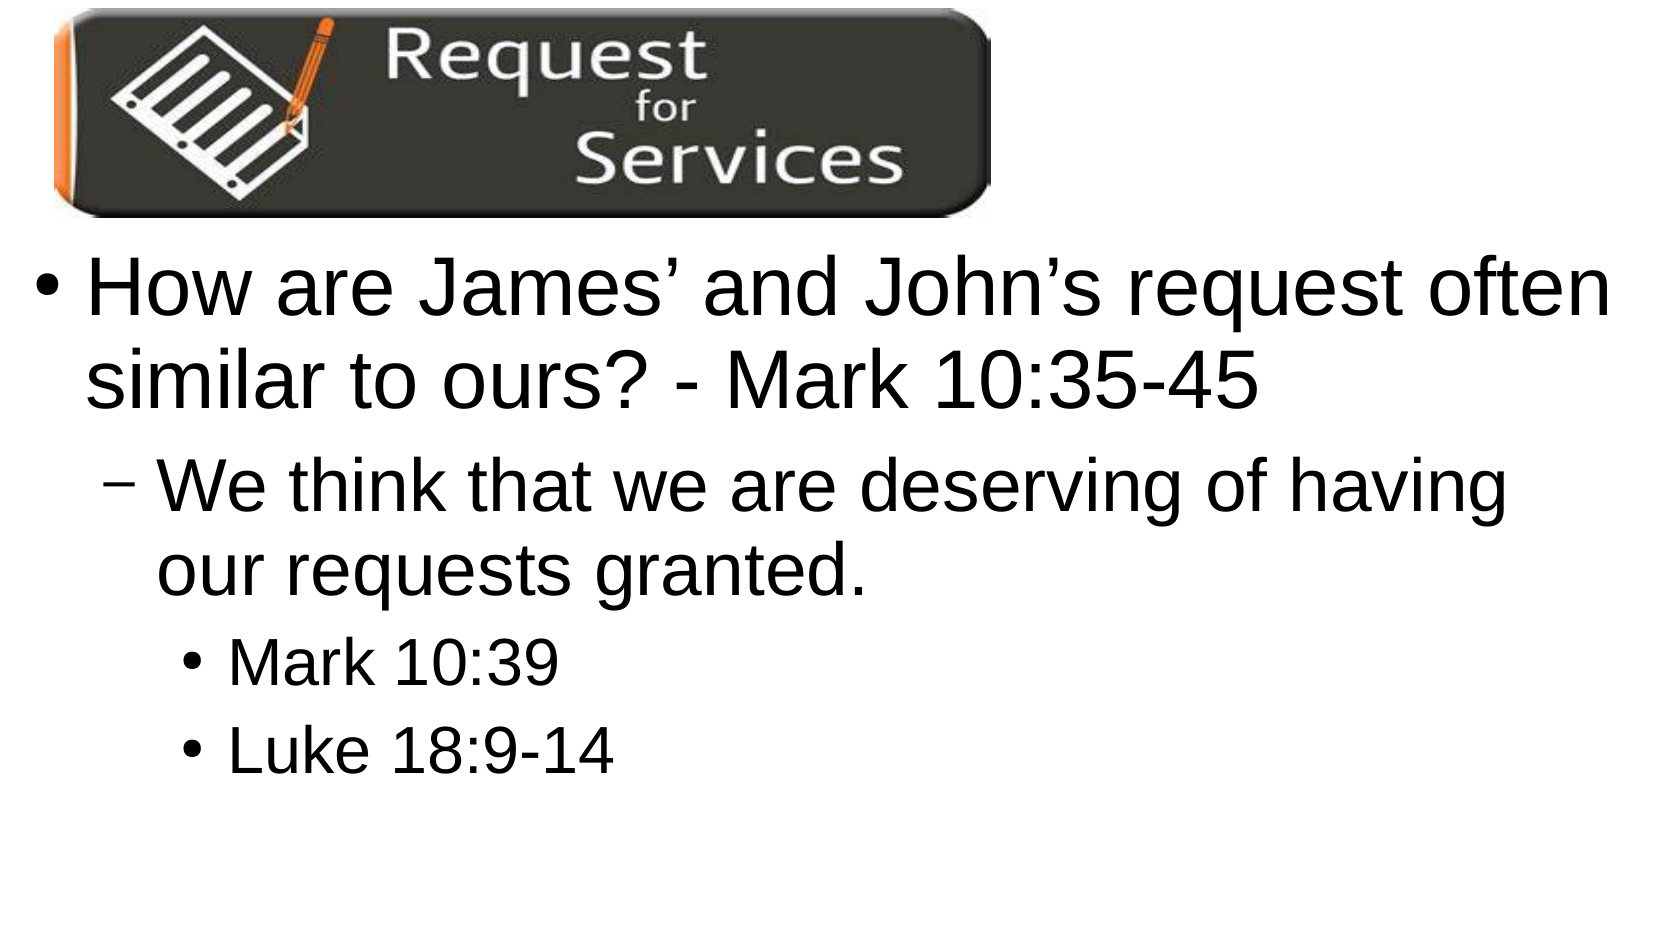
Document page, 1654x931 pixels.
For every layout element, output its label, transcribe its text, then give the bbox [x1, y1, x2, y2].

list How are James’ and John’s request often similar to ours? - Mark 10:35-45 We think that we are deserving of having our requests granted. Mark 10:39 Luke 18:9-14 [15, 240, 1636, 901]
picture [54, 8, 991, 218]
